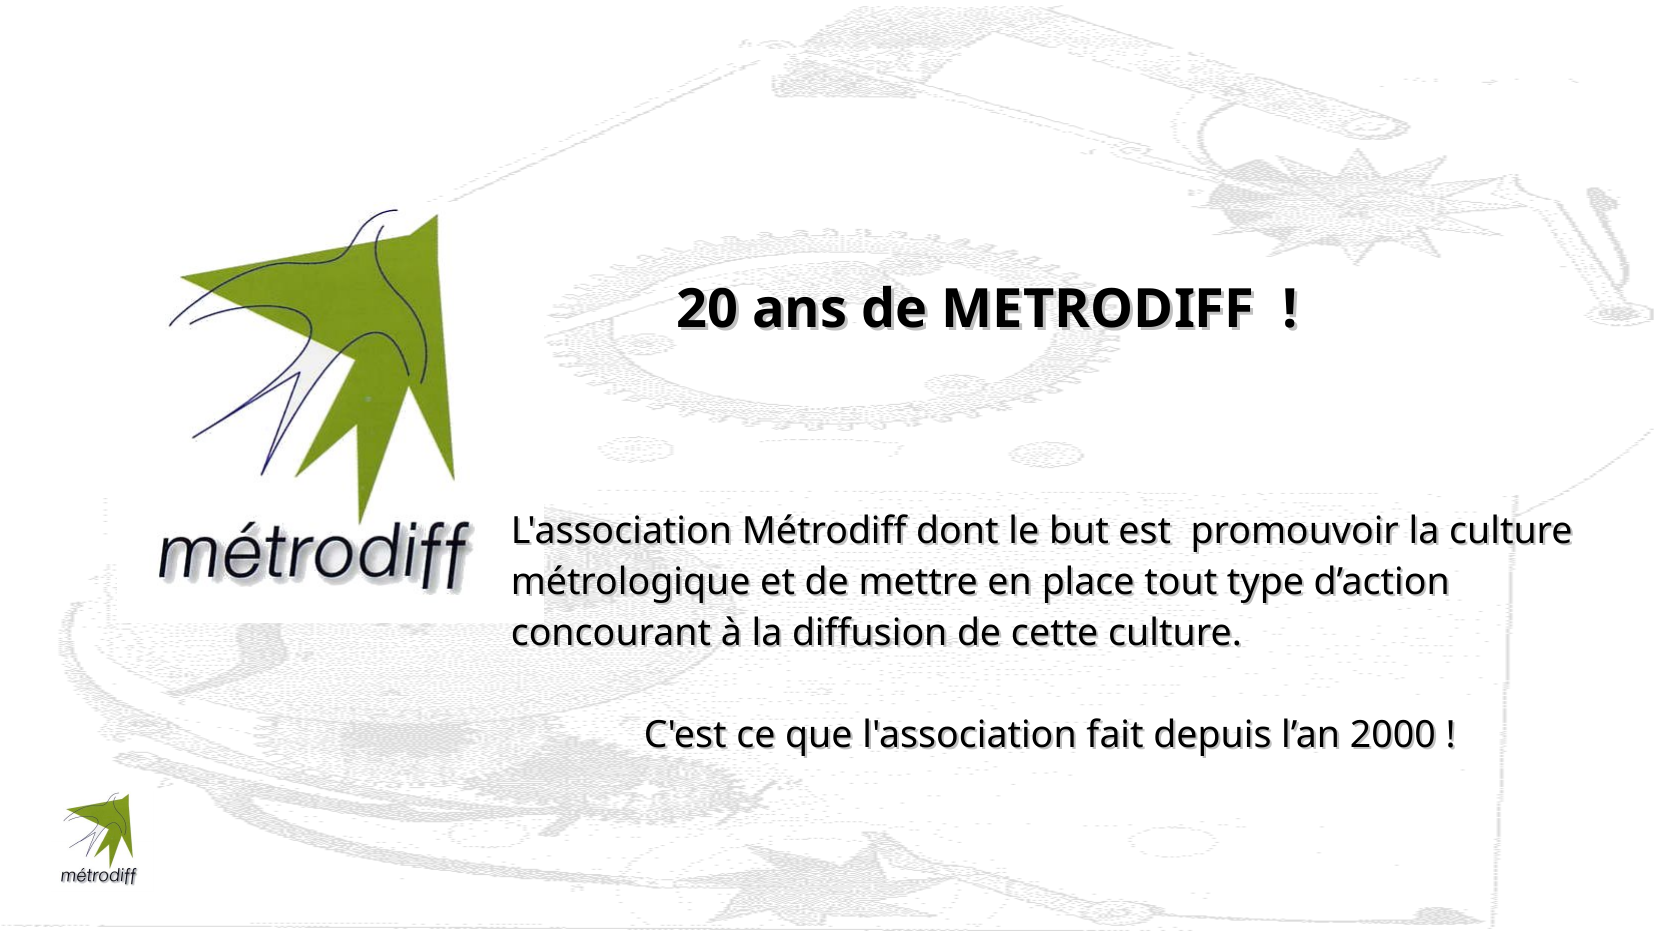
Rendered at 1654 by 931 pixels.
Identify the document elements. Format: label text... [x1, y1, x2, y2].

picture [0, 0, 1654, 931]
text_box L'association Métrodiff dont le but est promouvoir la culture métrologique et de mettre en place tout type d’action concourant à la diffusion de cette culture. C'est ce que l'association fait depuis l’an 2000 ! [496, 496, 1595, 839]
text_box 20 ans de METRODIFF ! [661, 262, 1394, 367]
